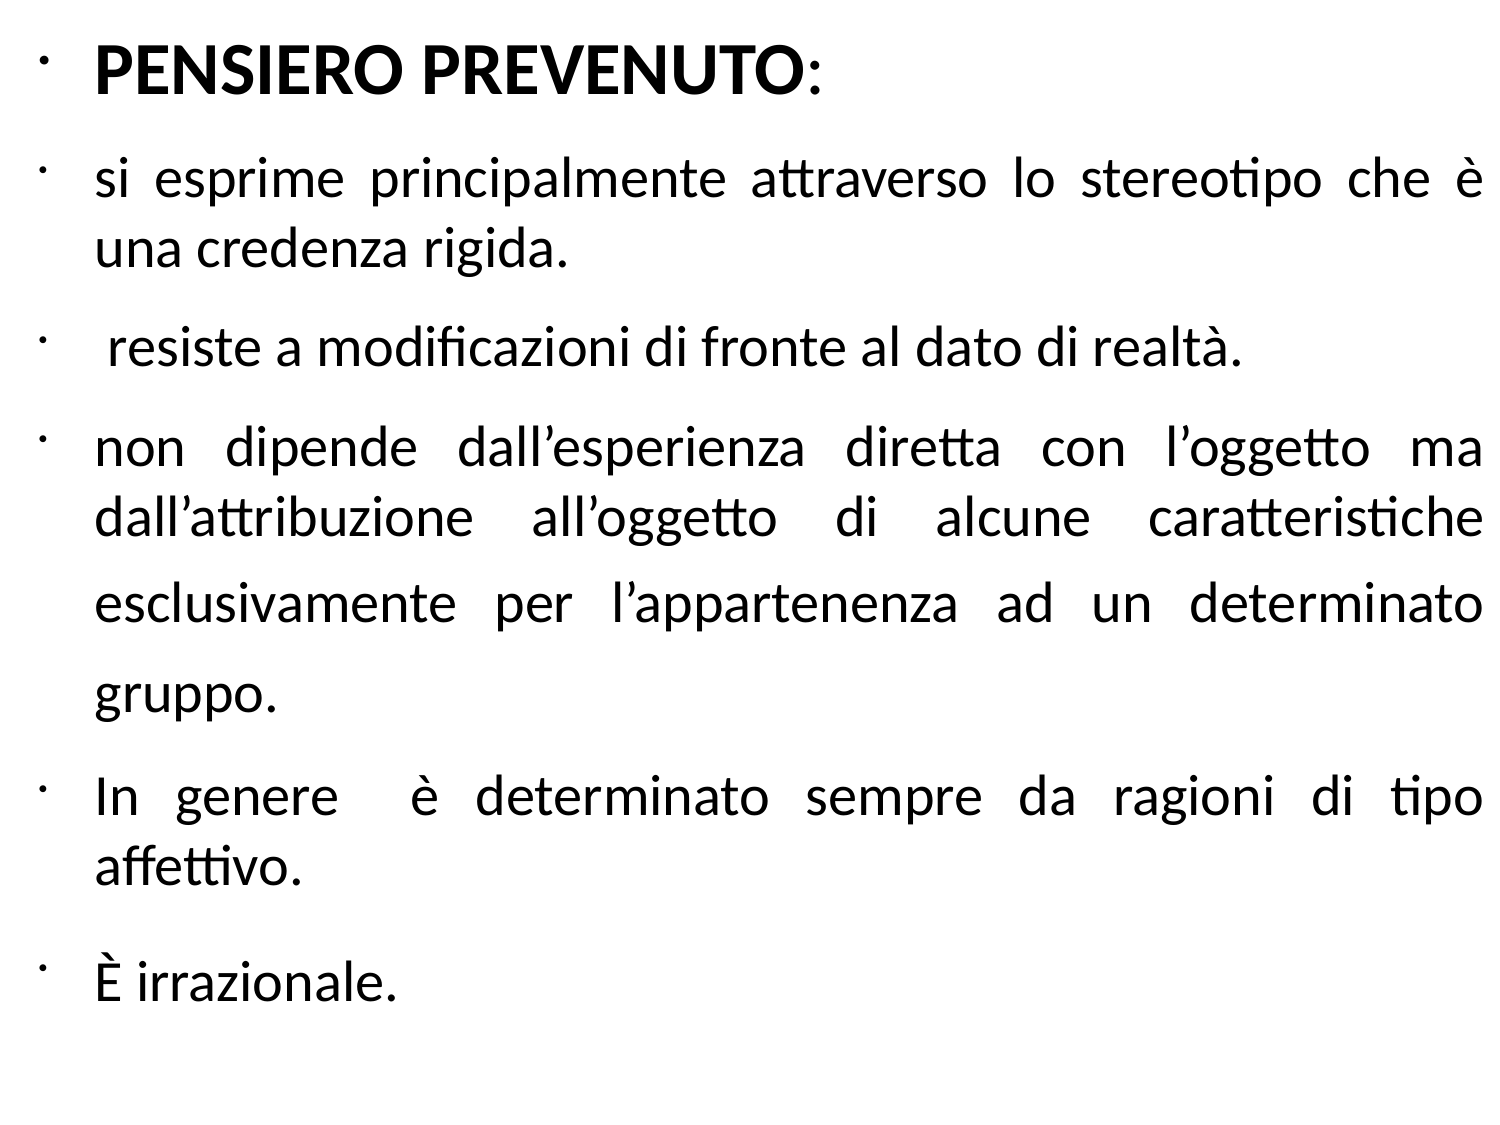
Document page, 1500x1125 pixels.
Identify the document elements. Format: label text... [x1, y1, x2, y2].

list PENSIERO PREVENUTO: si esprime principalmente attraverso lo stereotipo che è una credenza rigida. resiste a modificazioni di fronte al dato di realtà. non dipende dall’esperienza diretta con l’oggetto ma dall’attribuzione all’oggetto di alcune caratteristiche esclusivamente per l’appartenenza ad un determinato gruppo. In genere è determinato sempre da ragioni di tipo affettivo. È irrazionale. [23, 11, 1500, 1087]
